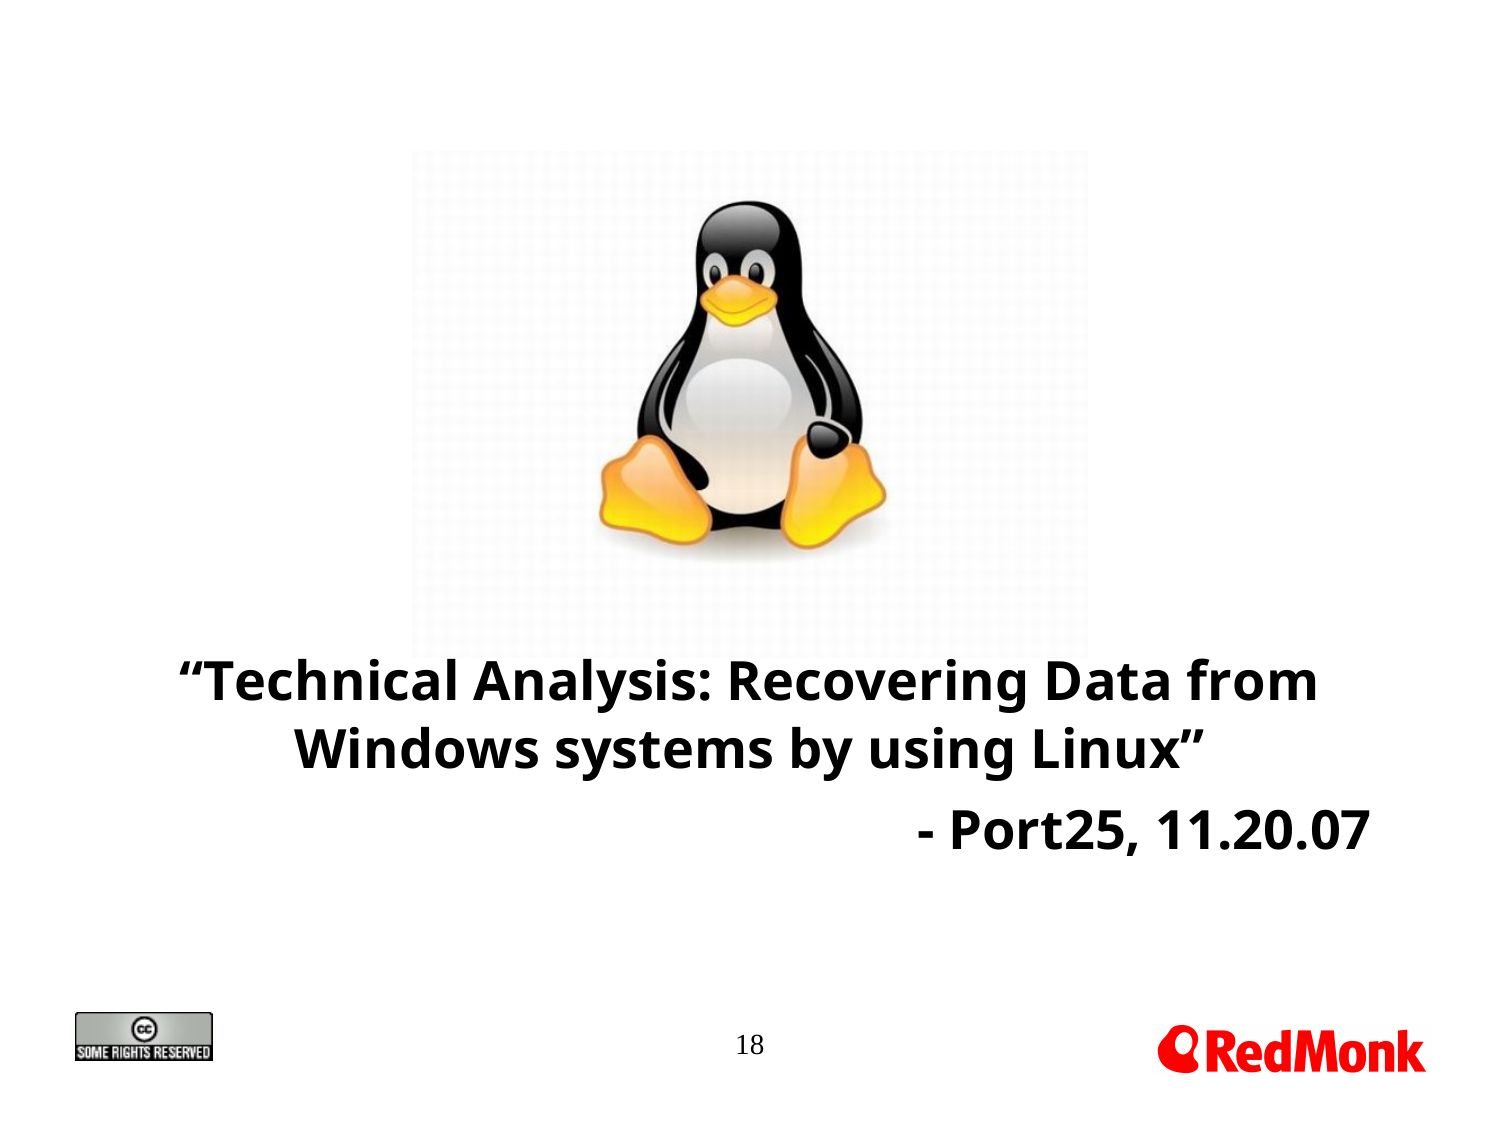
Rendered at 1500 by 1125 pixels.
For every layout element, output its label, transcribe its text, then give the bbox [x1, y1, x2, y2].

picture [1151, 1023, 1433, 1075]
picture [75, 1012, 213, 1061]
picture [412, 151, 1088, 658]
text_box “Technical Analysis: Recovering Data from Windows systems by using Linux” - Port25, 11.20.07 [112, 637, 1388, 912]
